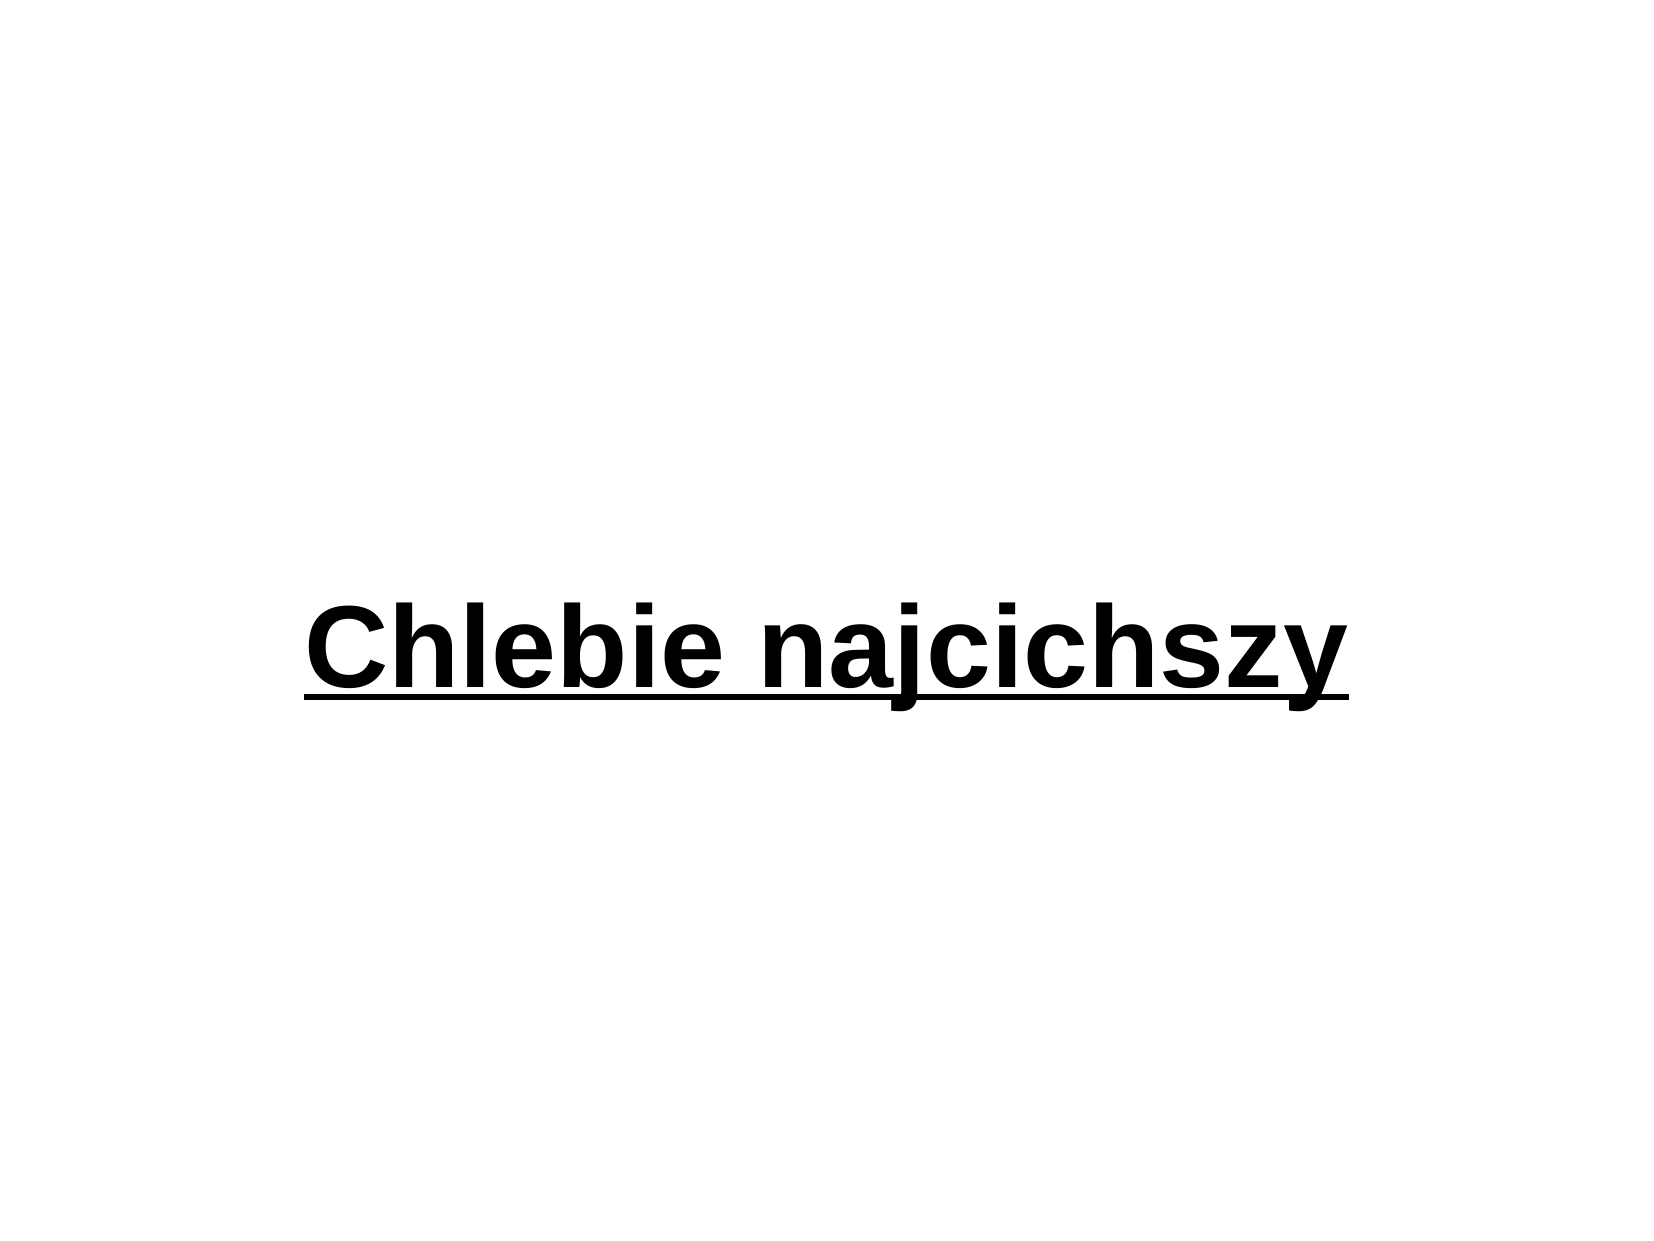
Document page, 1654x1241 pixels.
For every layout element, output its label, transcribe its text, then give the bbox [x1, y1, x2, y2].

subtitle Chlebie najcichszy [0, 0, 1654, 1229]
